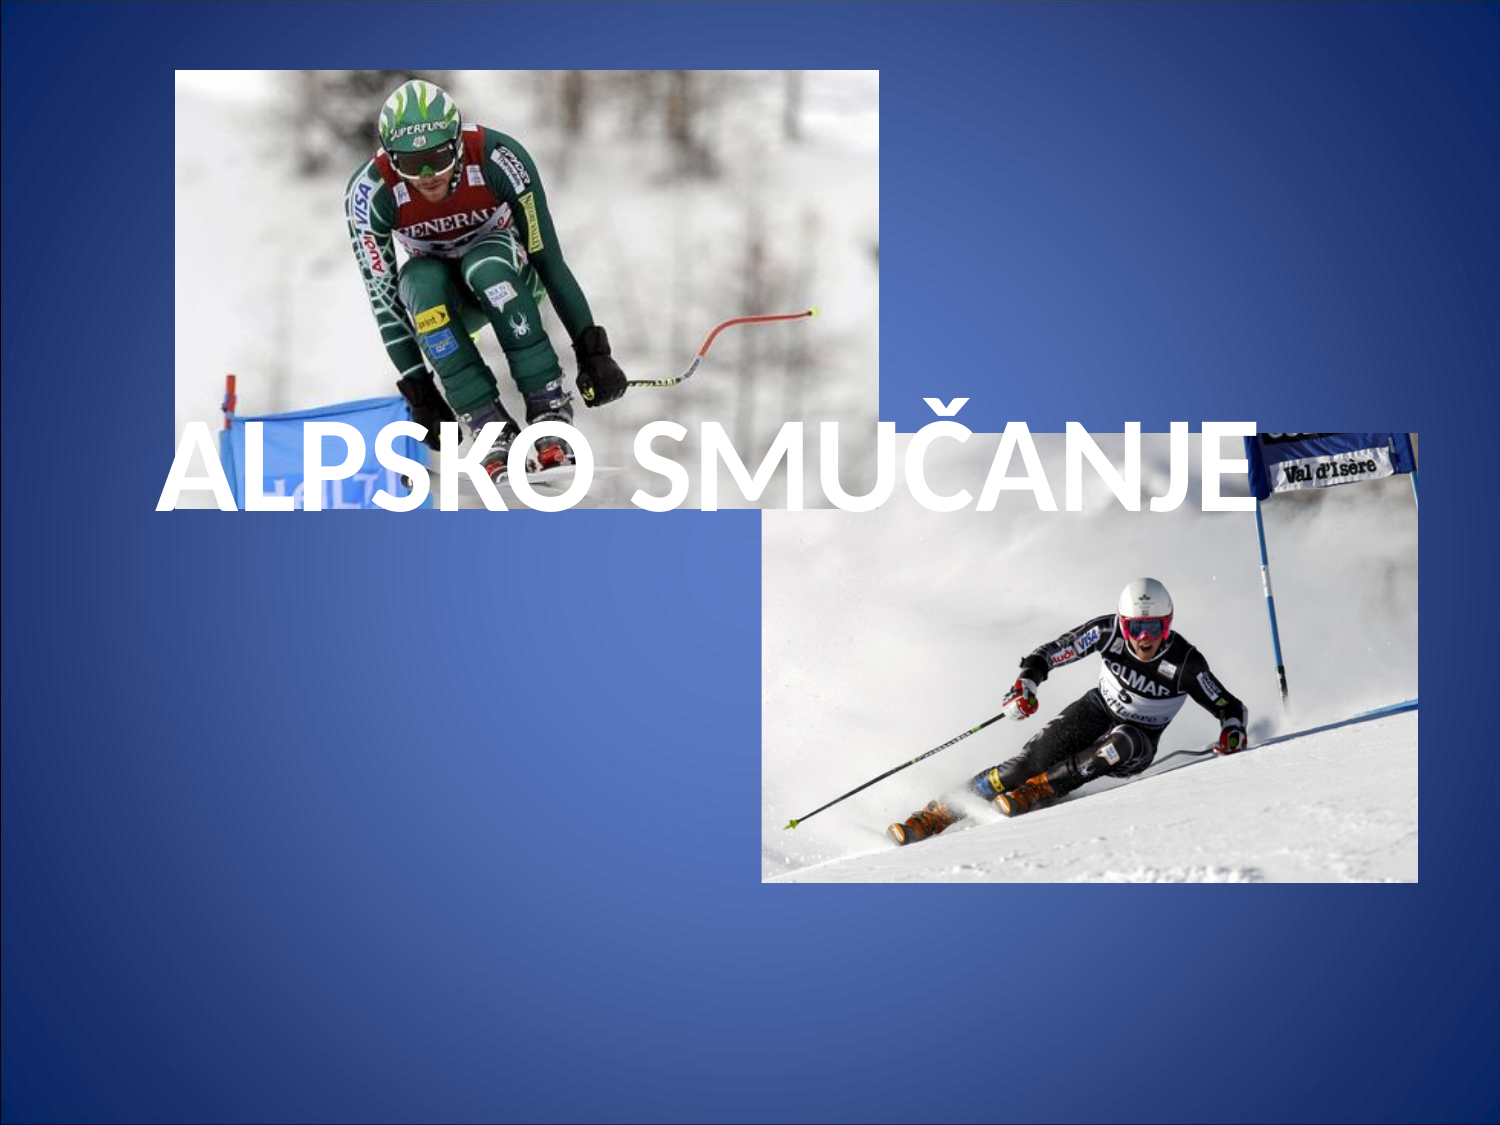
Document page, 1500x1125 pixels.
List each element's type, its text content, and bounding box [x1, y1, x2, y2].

picture [0, 0, 1500, 1125]
text_box ALPSKO SMUČANJE [140, 46, 1429, 1032]
